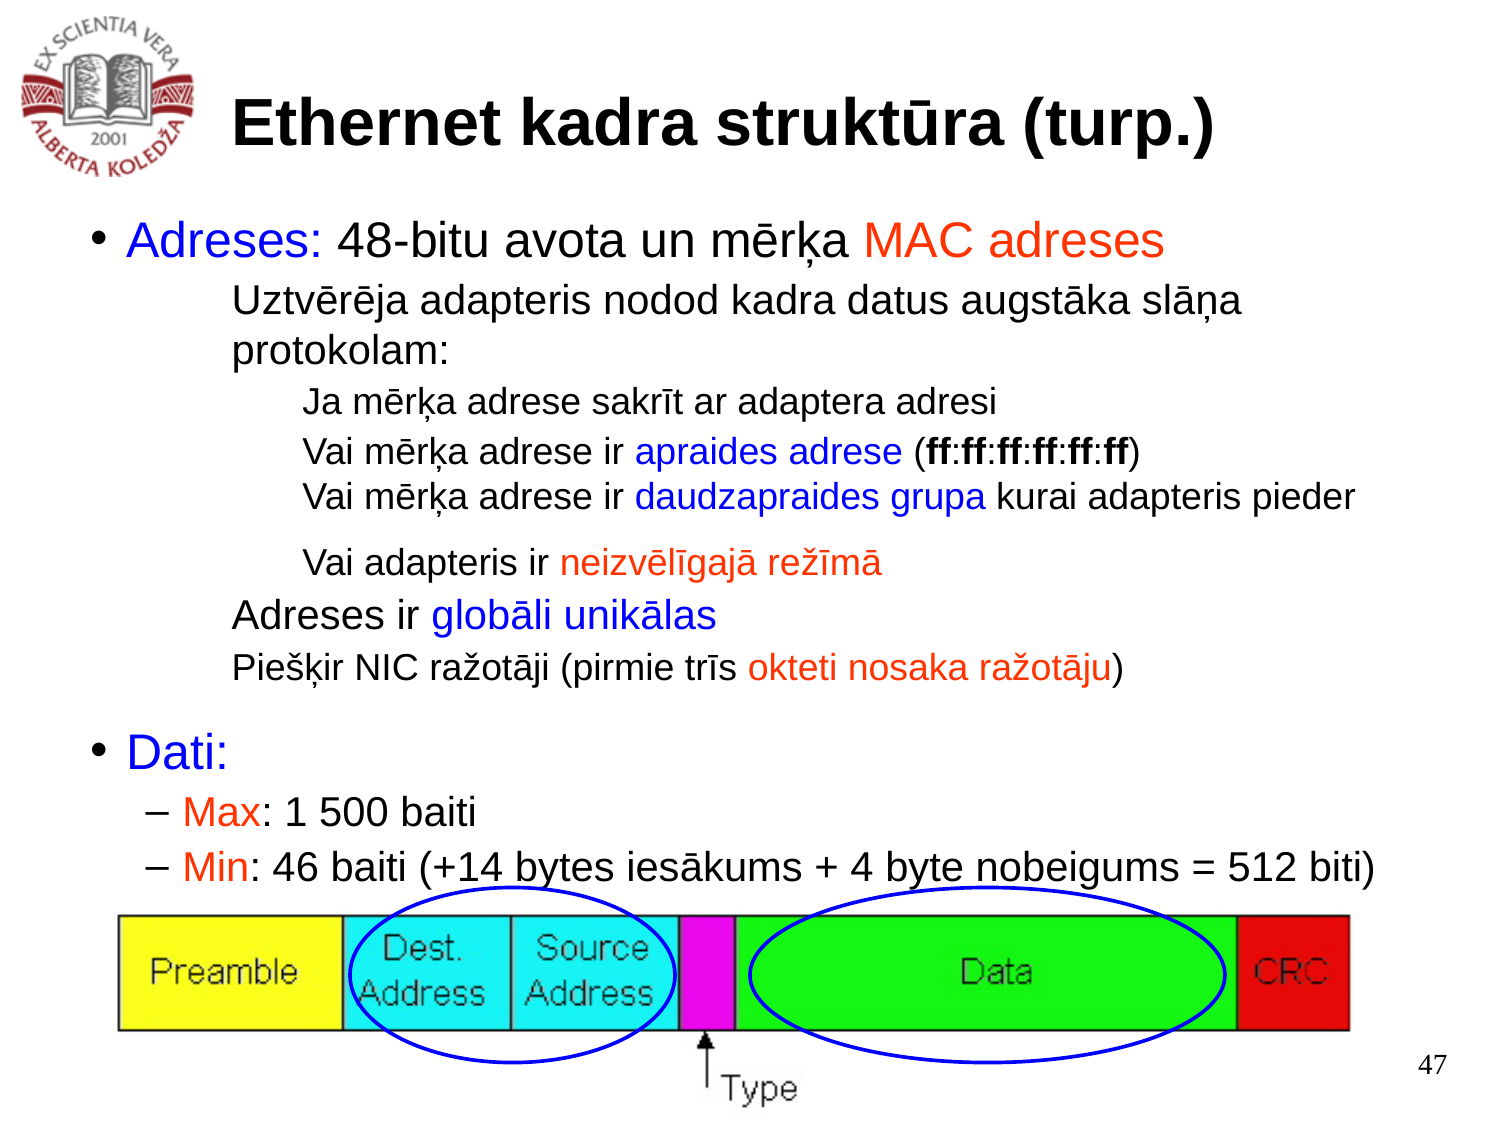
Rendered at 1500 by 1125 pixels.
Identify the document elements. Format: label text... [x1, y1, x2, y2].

list Adreses: 48-bitu avota un mērķa MAC adreses Uztvērēja adapteris nodod kadra datus augstāka slāņa protokolam: Ja mērķa adrese sakrīt ar adaptera adresi Vai mērķa adrese ir apraides adrese (ff:ff:ff:ff:ff:ff) Vai mērķa adrese ir daudzapraides grupa kurai adapteris pieder Vai adapteris ir neizvēlīgajā režīmā Adreses ir globāli unikālas Piešķir NIC ražotāji (pirmie trīs okteti nosaka ražotāju) Dati: Max: 1 500 baiti Min: 46 baiti (+14 bytes iesākums + 4 byte nobeigums = 512 biti) [74, 200, 1463, 1101]
title Ethernet kadra struktūra (turp.) [50, 62, 1374, 175]
picture [352, 911, 673, 1060]
picture [114, 911, 1355, 1125]
picture [21, 16, 194, 177]
picture [752, 911, 1223, 1060]
